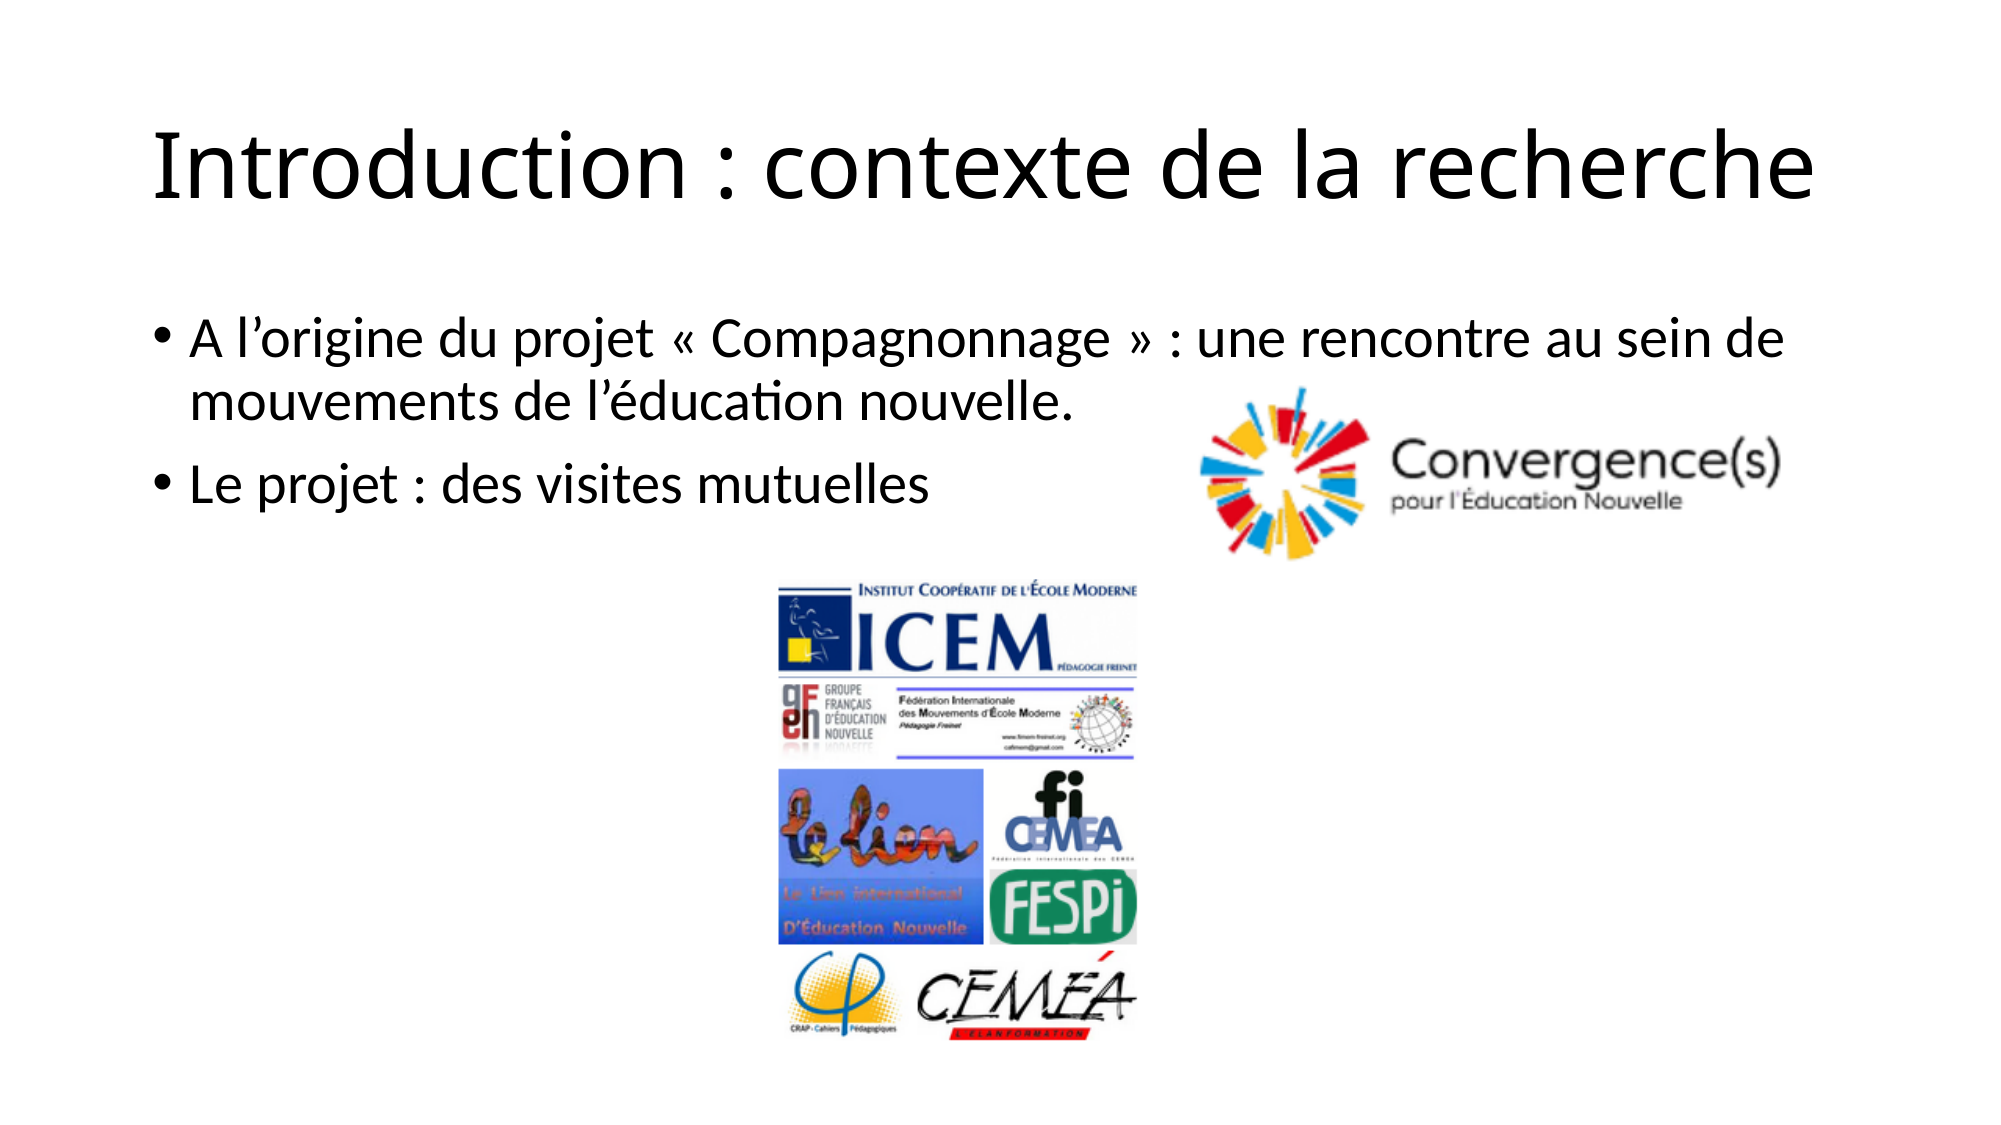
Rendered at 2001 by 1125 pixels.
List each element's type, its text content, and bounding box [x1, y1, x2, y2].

picture [771, 578, 1145, 1056]
title Introduction : contexte de la recherche [137, 59, 1863, 278]
picture [1171, 378, 1806, 579]
list A l’origine du projet « Compagnonnage » : une rencontre au sein de mouvements de l’éducation nouvelle. Le projet : des visites mutuelles [137, 299, 1863, 1014]
